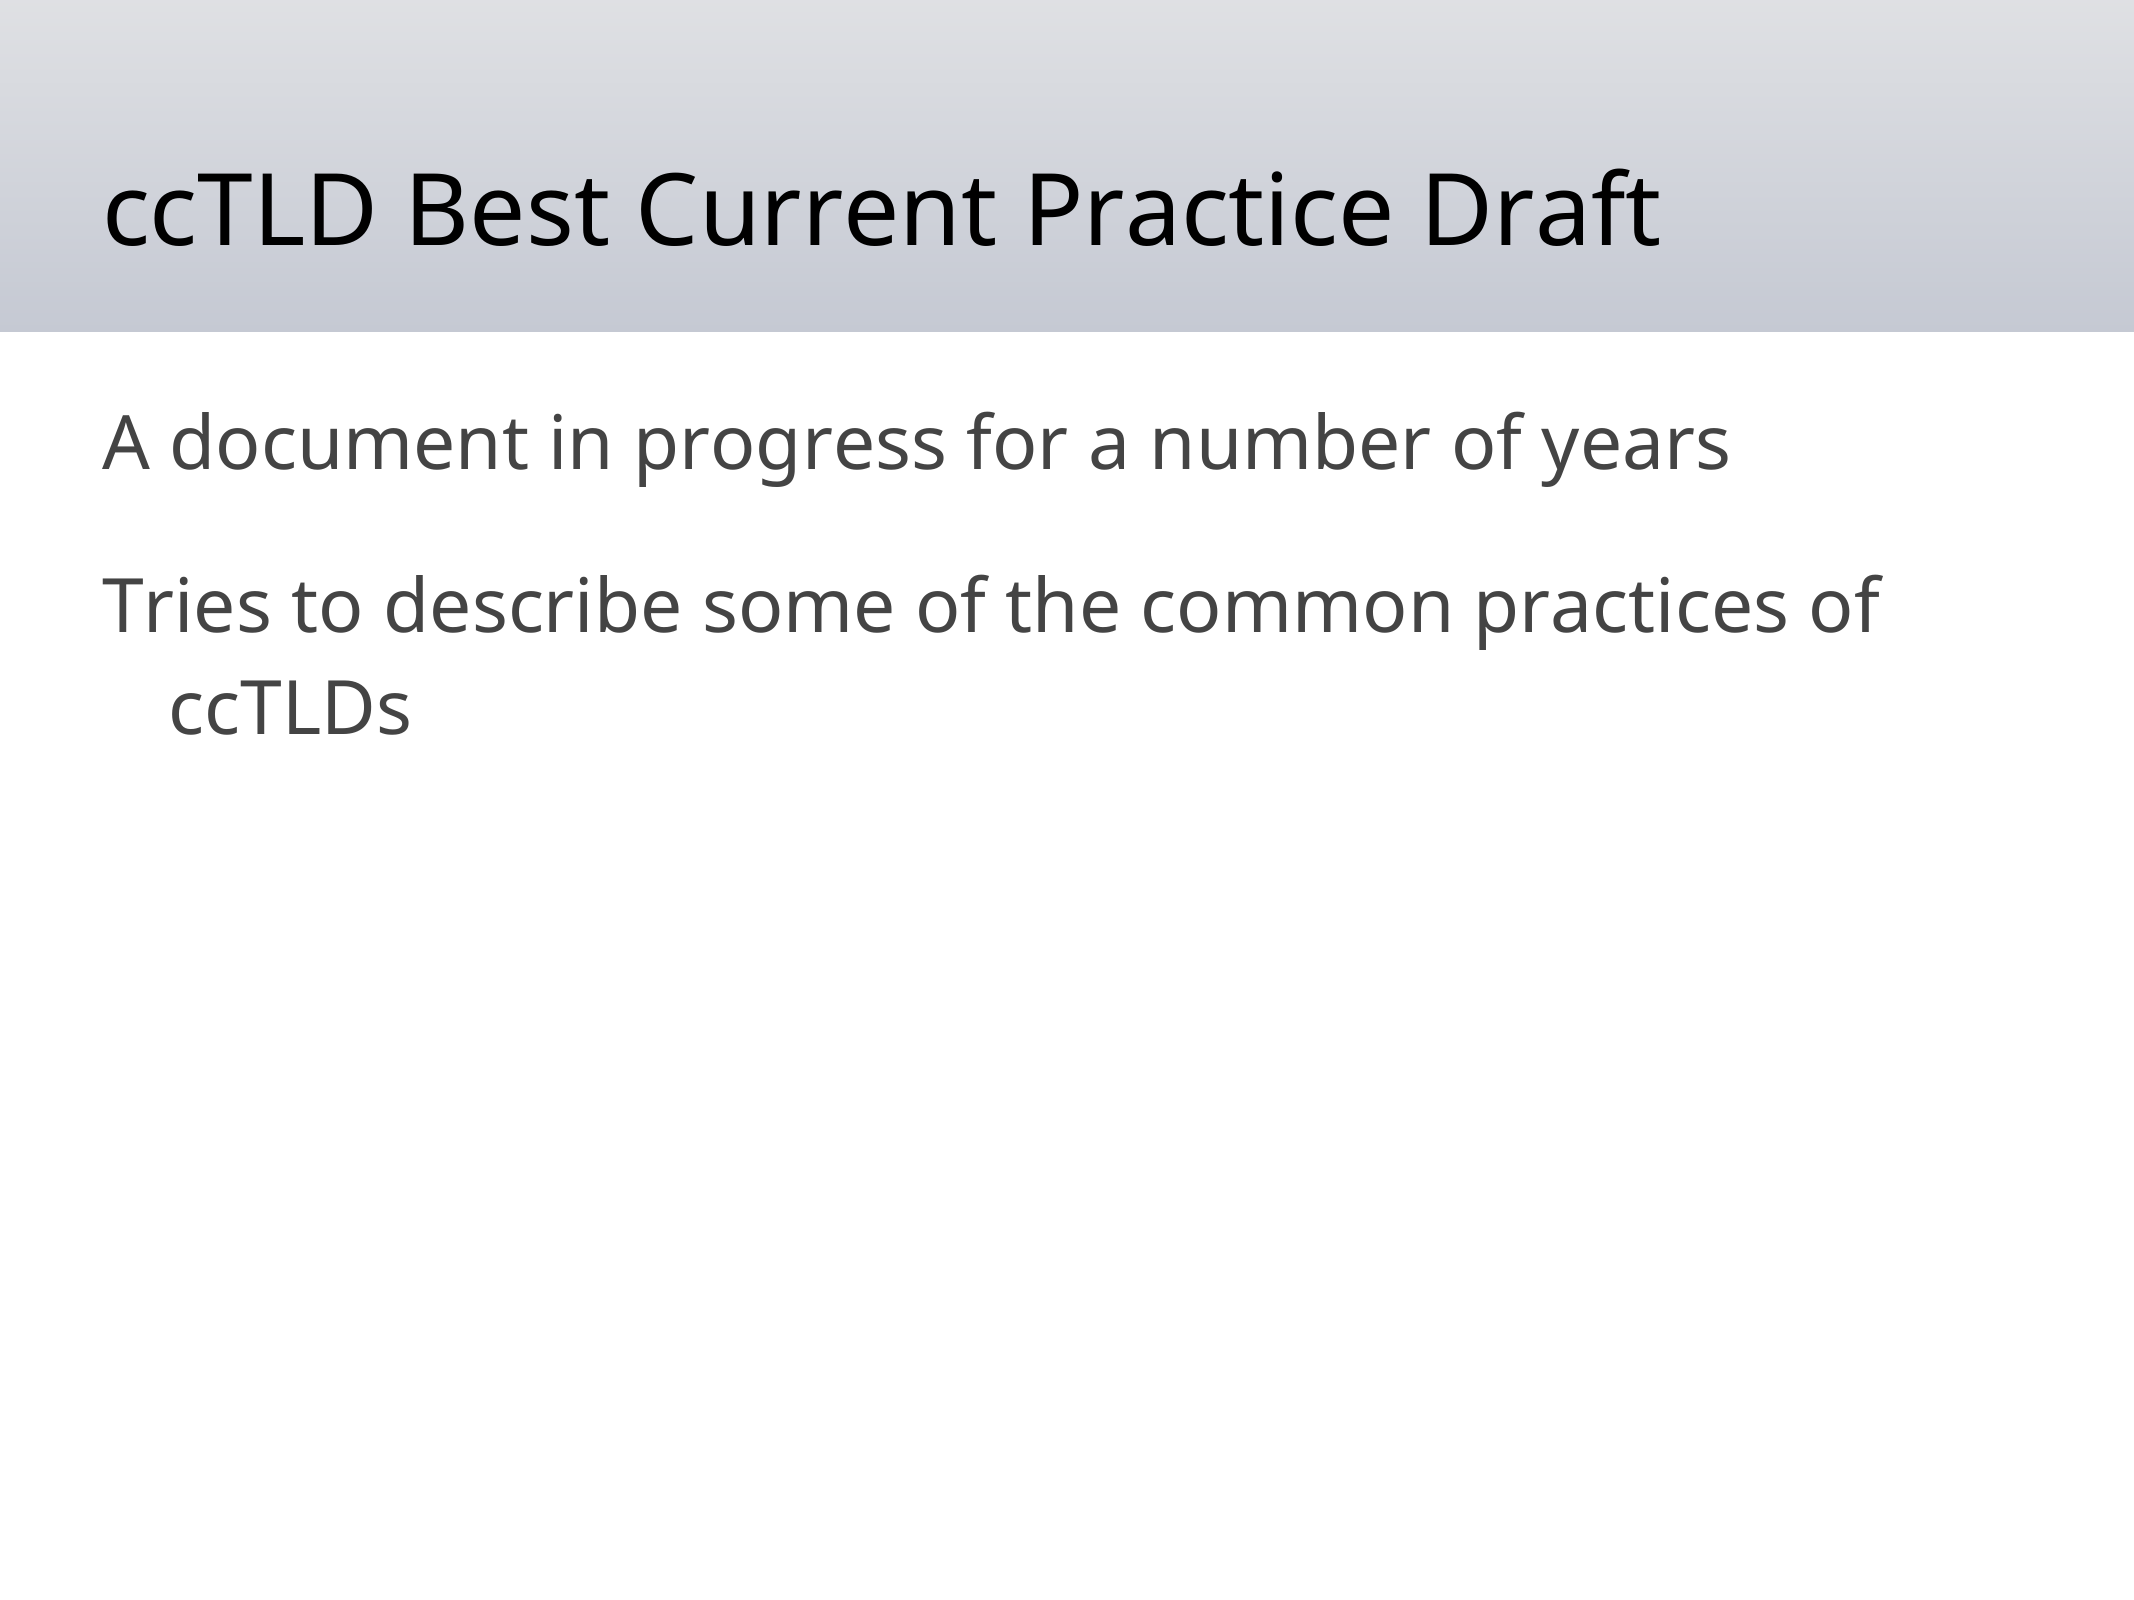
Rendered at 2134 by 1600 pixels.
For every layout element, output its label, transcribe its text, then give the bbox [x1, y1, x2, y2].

list A document in progress for a number of years Tries to describe some of the common practices of ccTLDs [93, 381, 2040, 1459]
title ccTLD Best Current Practice Draft [93, 54, 2040, 284]
text_box [0, 0, 2134, 332]
